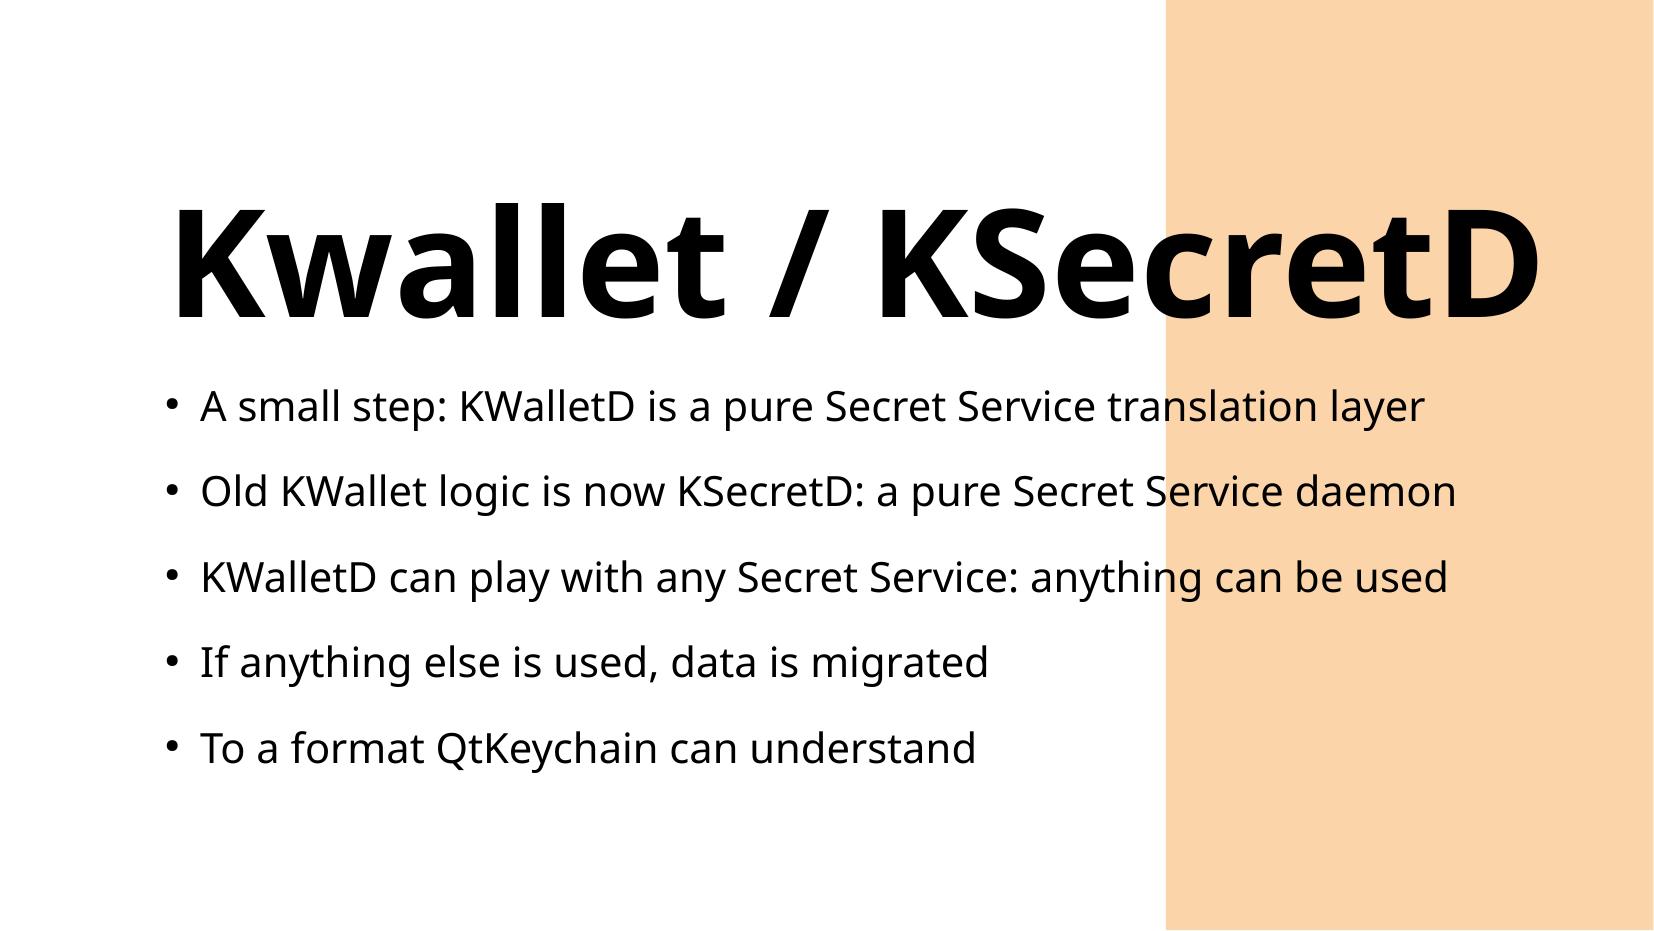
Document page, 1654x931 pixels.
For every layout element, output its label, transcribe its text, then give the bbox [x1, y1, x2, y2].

text_box [1165, 0, 1654, 931]
text_box A small step: KWalletD is a pure Secret Service translation layer Old KWallet logic is now KSecretD: a pure Secret Service daemon KWalletD can play with any Secret Service: anything can be used If anything else is used, data is migrated To a format QtKeychain can understand [150, 340, 1538, 840]
text_box Kwallet / KSecretD [151, 150, 1563, 370]
